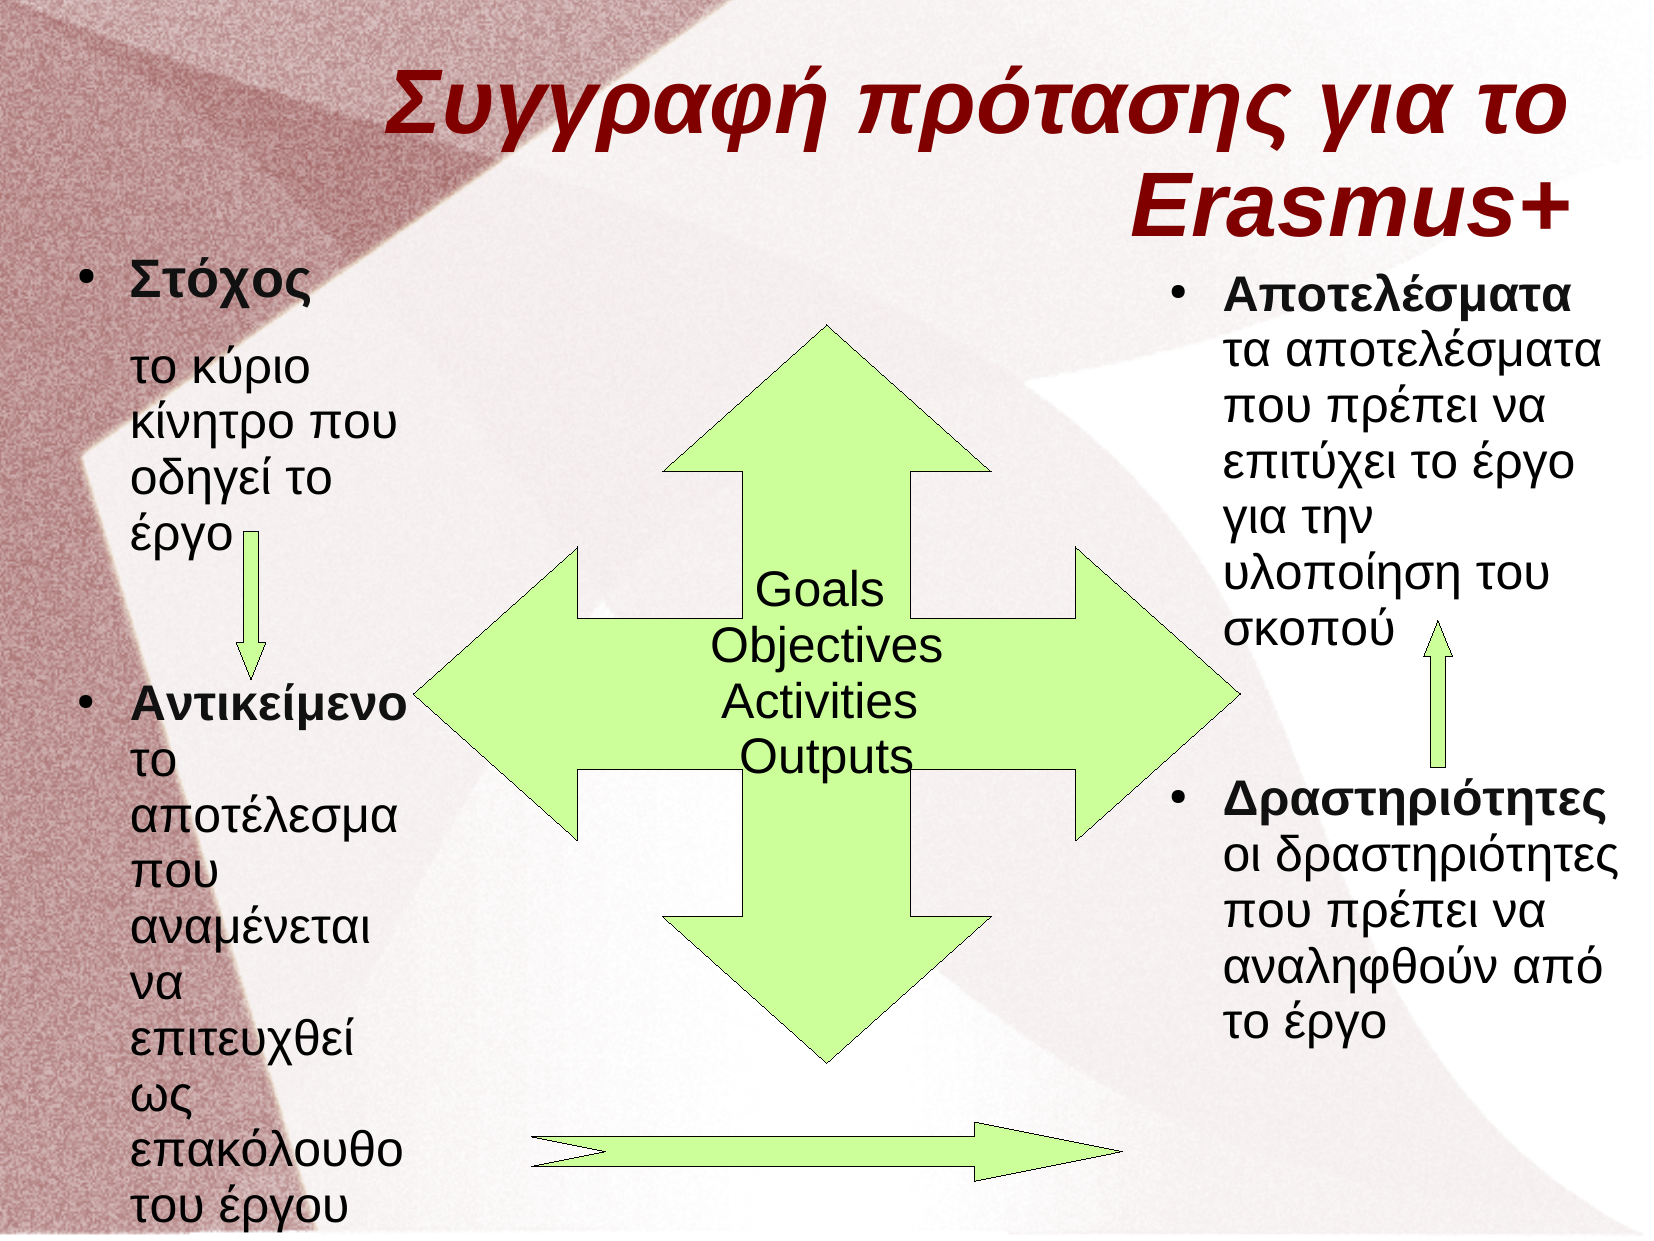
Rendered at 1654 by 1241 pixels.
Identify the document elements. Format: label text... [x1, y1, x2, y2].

text_box [1423, 620, 1453, 768]
picture [0, 0, 1654, 1241]
list Στόχος το κύριο κίνητρο που οδηγεί το έργο Αντικείμενοτο αποτέλεσμα που αναμένεται να επιτευχθεί ως επακόλουθο του έργου [59, 248, 420, 1236]
text_box [531, 1122, 1123, 1182]
text_box [236, 531, 266, 680]
title Συγγραφή πρότασης για το Erasmus+ [82, 49, 1571, 257]
text_box Goals Objectives Activities Outputs [420, 324, 1151, 1064]
list Αποτελέσματα τα αποτελέσματα που πρέπει να επιτύχει το έργο για την υλοποίηση του σκοπού Δραστηριότητεςοι δραστηριότητες που πρέπει να αναληφθούν από το έργο [1151, 265, 1625, 1166]
